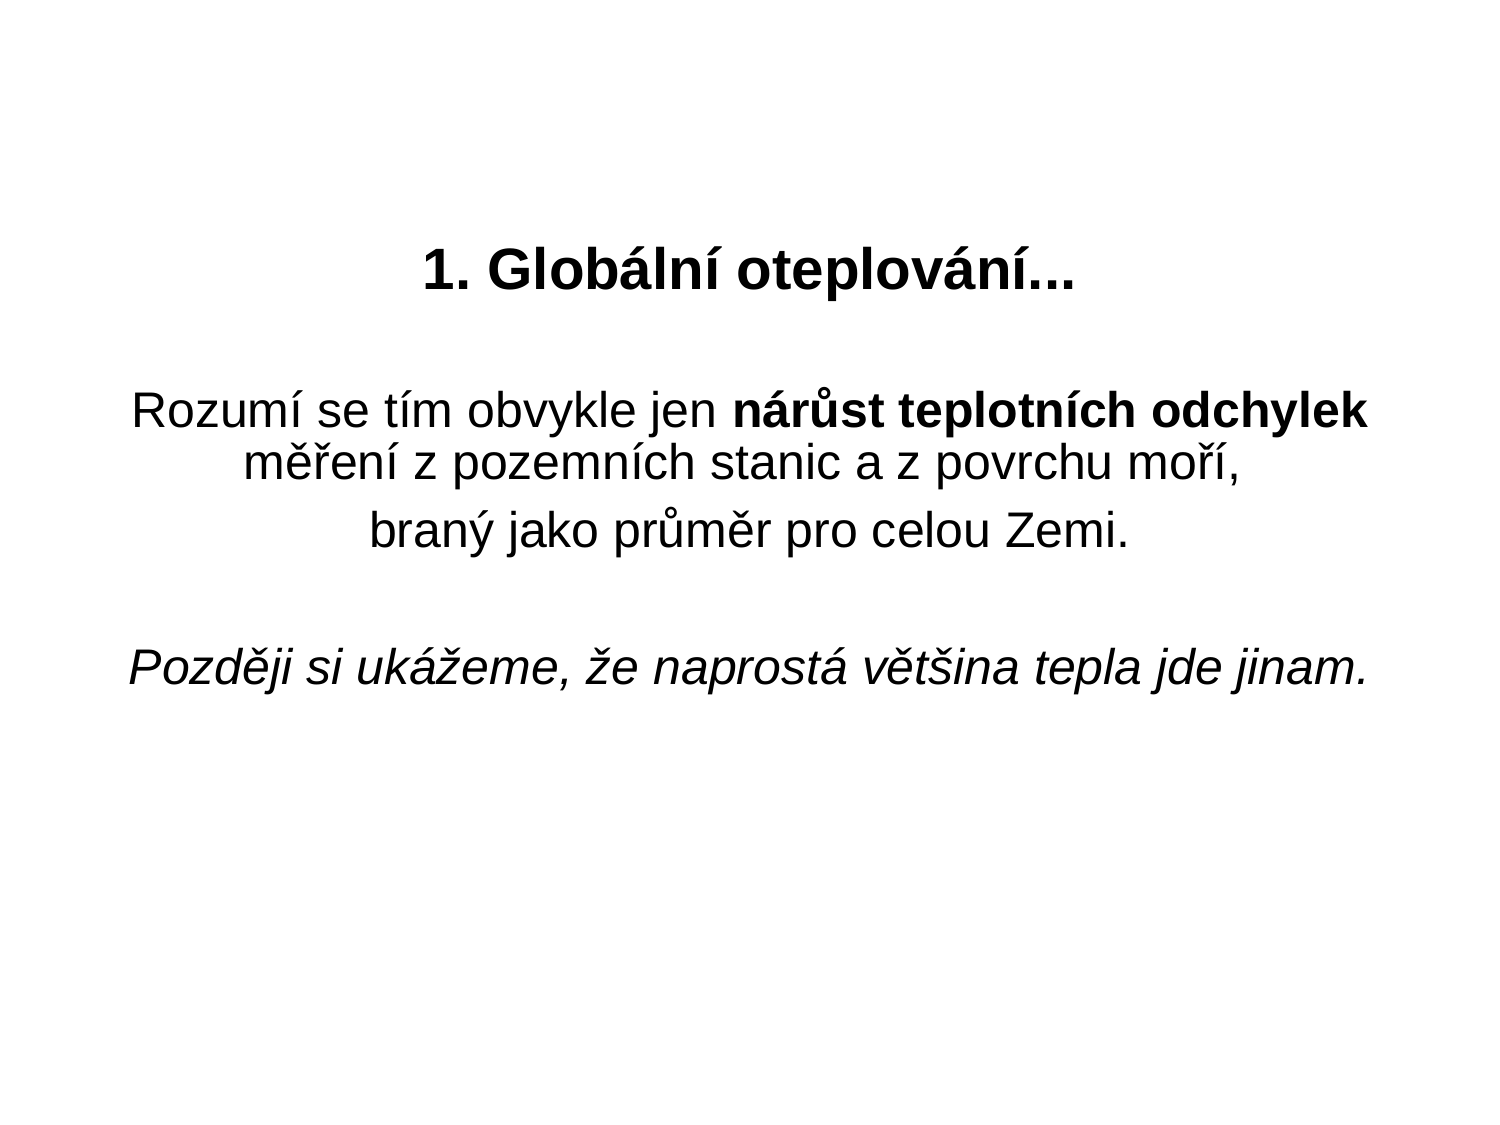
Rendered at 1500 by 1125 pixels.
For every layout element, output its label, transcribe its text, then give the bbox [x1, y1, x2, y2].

subtitle 1. Globální oteplování... Rozumí se tím obvykle jen nárůst teplotních odchylek měření z pozemních stanic a z povrchu moří, braný jako průměr pro celou Zemi. Později si ukážeme, že naprostá většina tepla jde jinam. [75, 21, 1425, 915]
